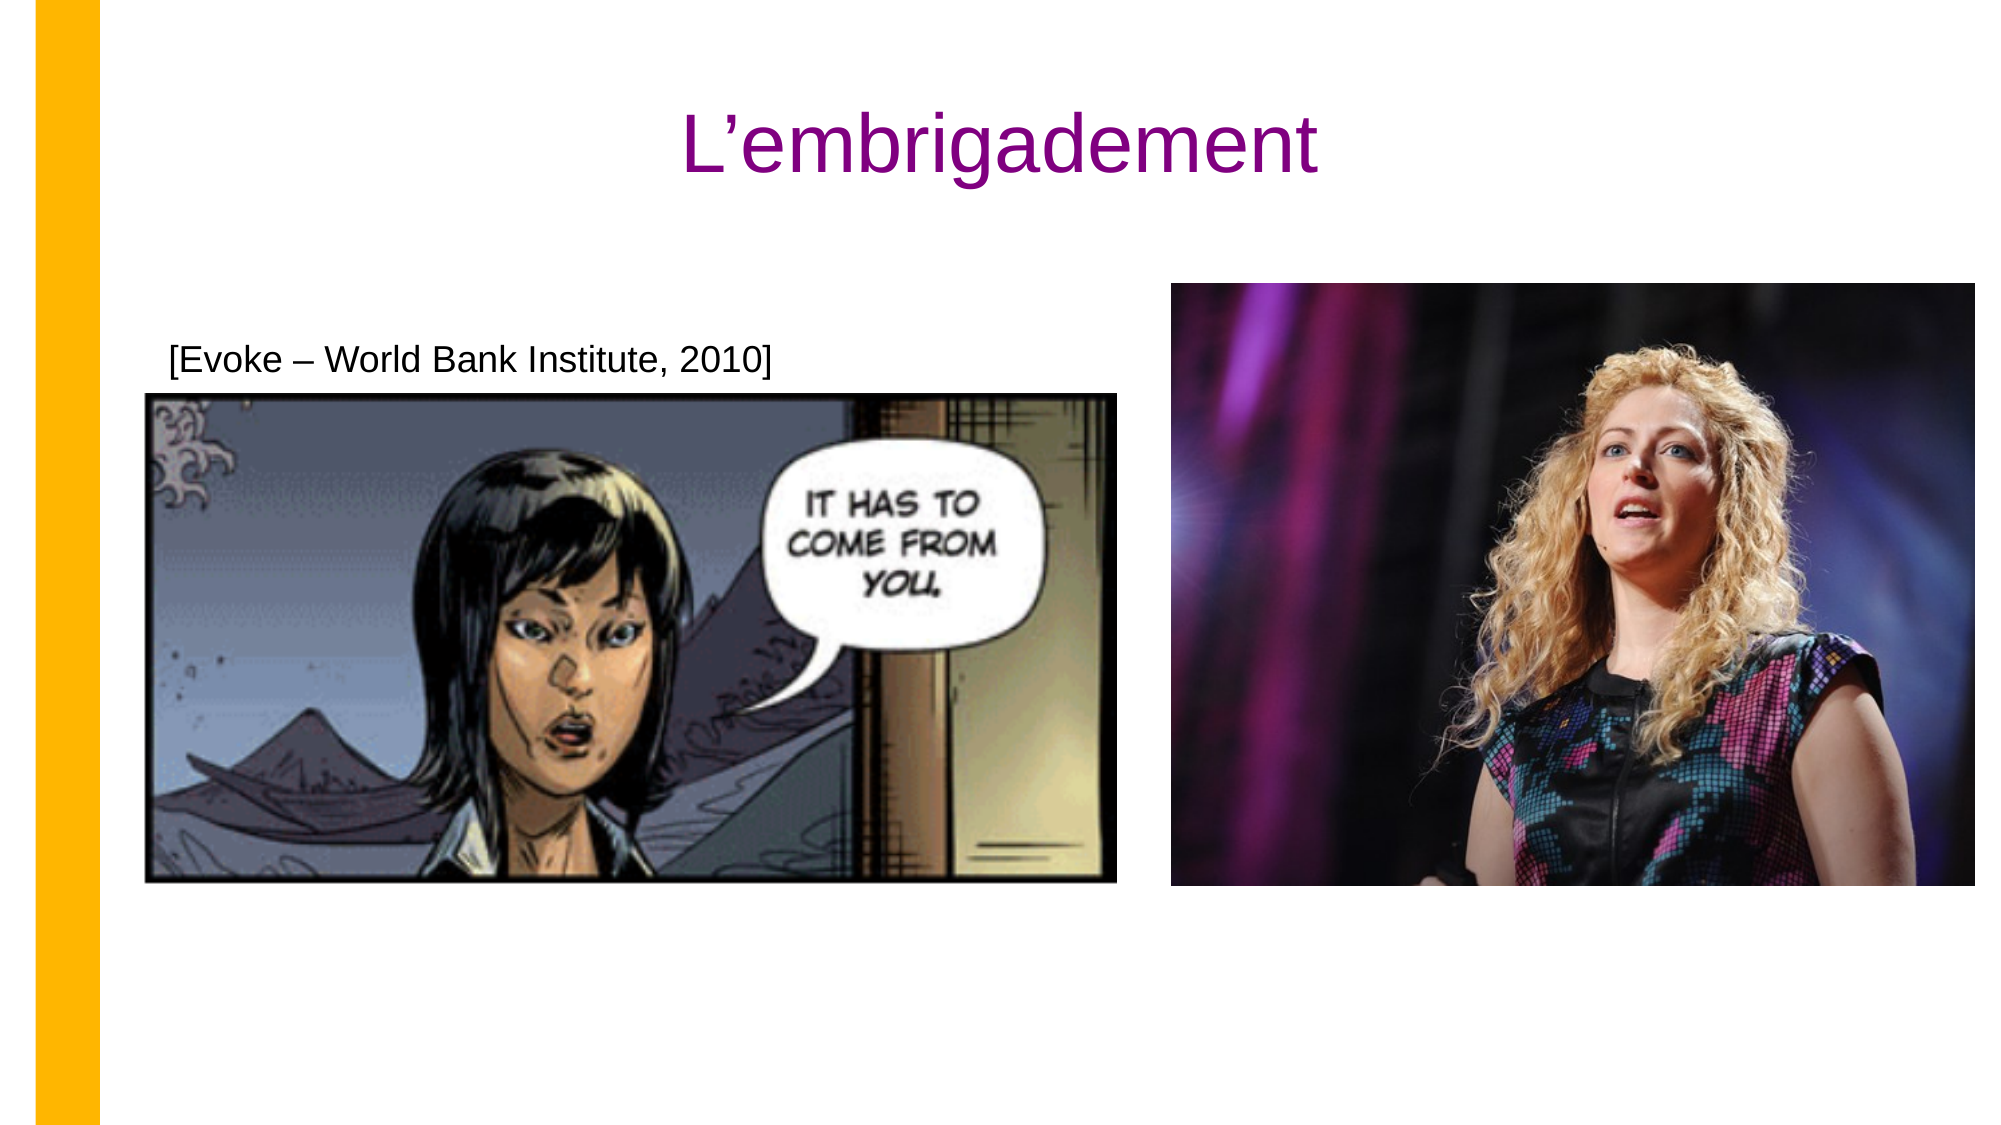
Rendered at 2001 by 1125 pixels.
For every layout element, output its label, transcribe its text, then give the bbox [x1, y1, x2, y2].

picture [1171, 283, 1975, 886]
title L’embrigadement [99, 44, 1900, 233]
picture [141, 393, 1117, 886]
text_box [Evoke – World Bank Institute, 2010] [153, 330, 789, 388]
